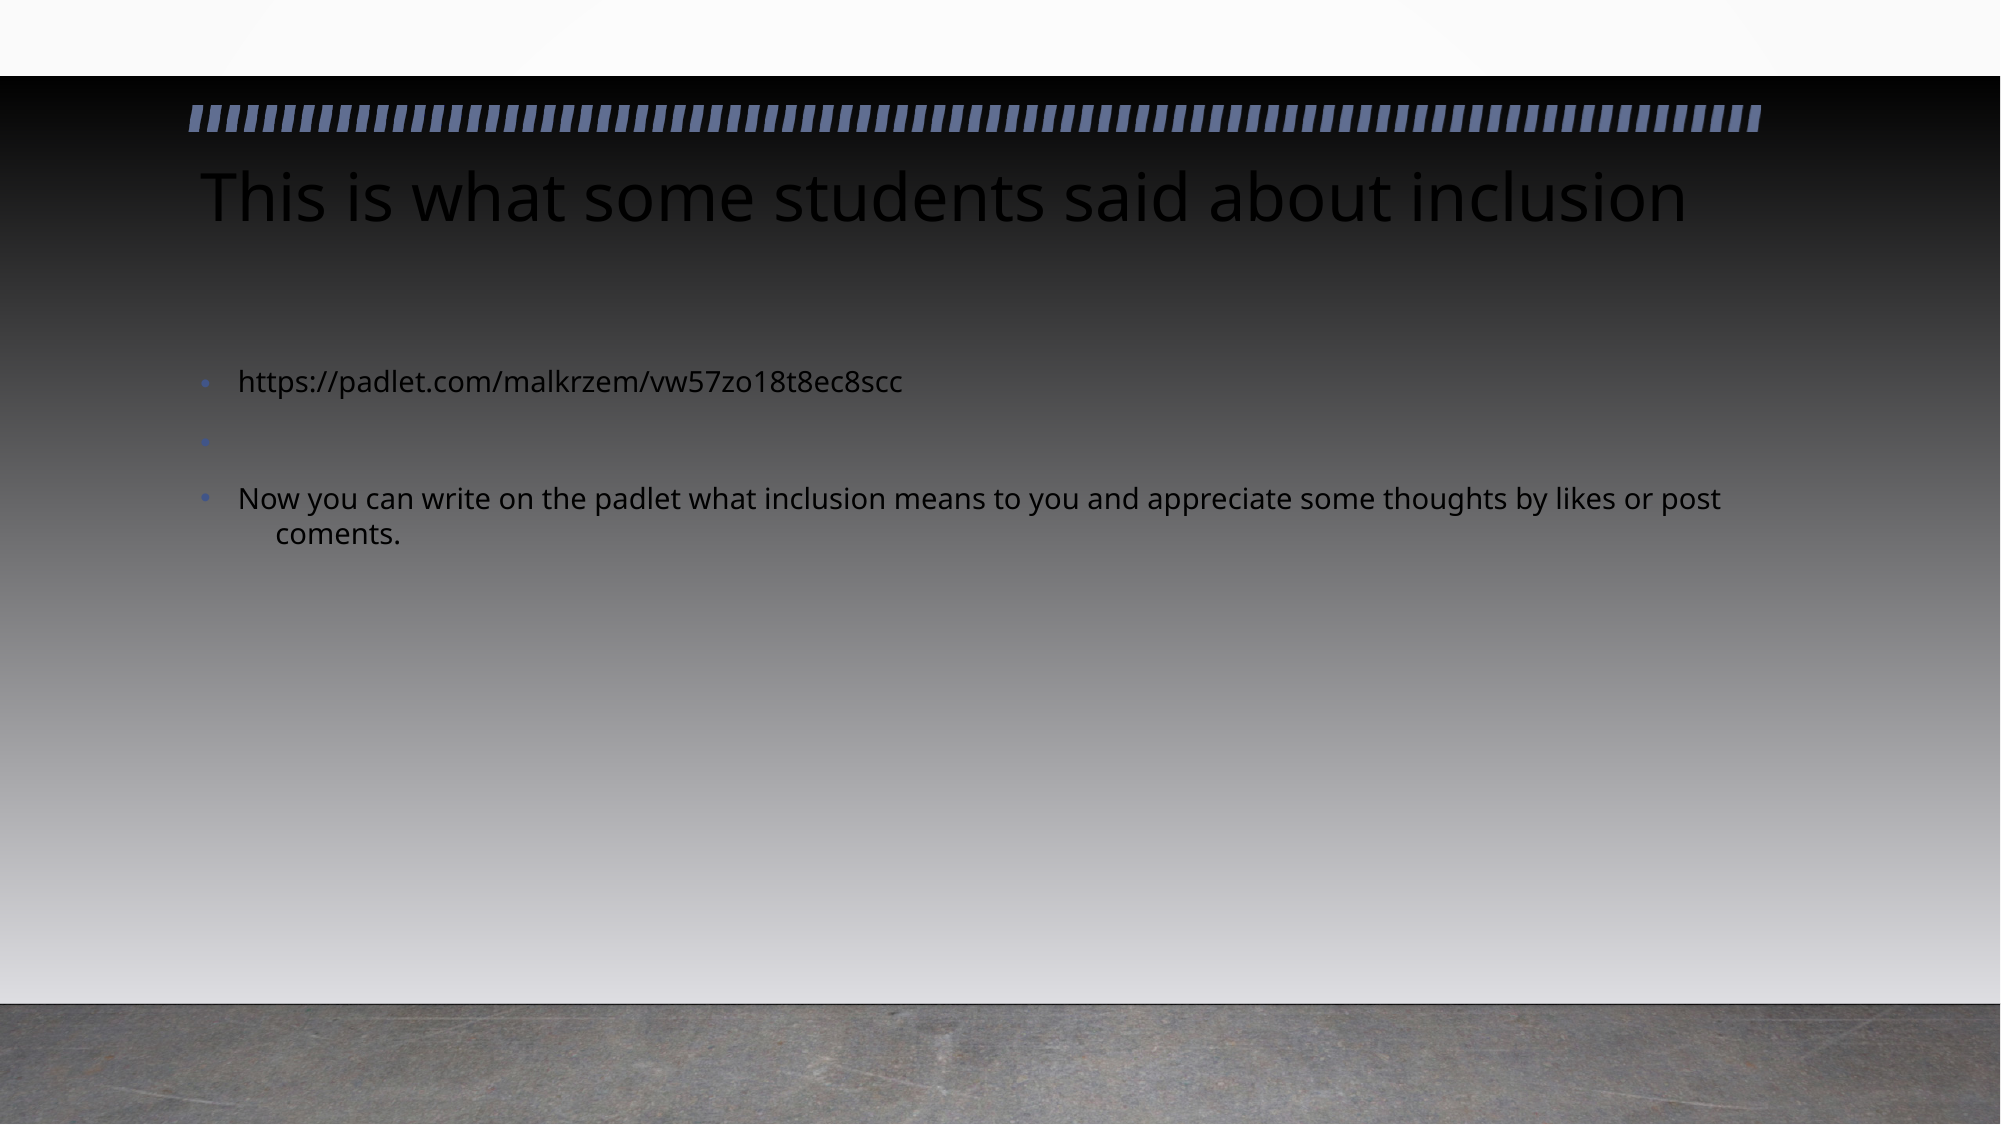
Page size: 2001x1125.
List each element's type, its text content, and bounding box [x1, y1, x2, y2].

title This is what some students said about inclusion [185, 156, 1761, 329]
list https://padlet.com/malkrzem/vw57zo18t8ec8scc Now you can write on the padlet what inclusion means to you and appreciate some thoughts by likes or post coments. [185, 356, 1761, 563]
